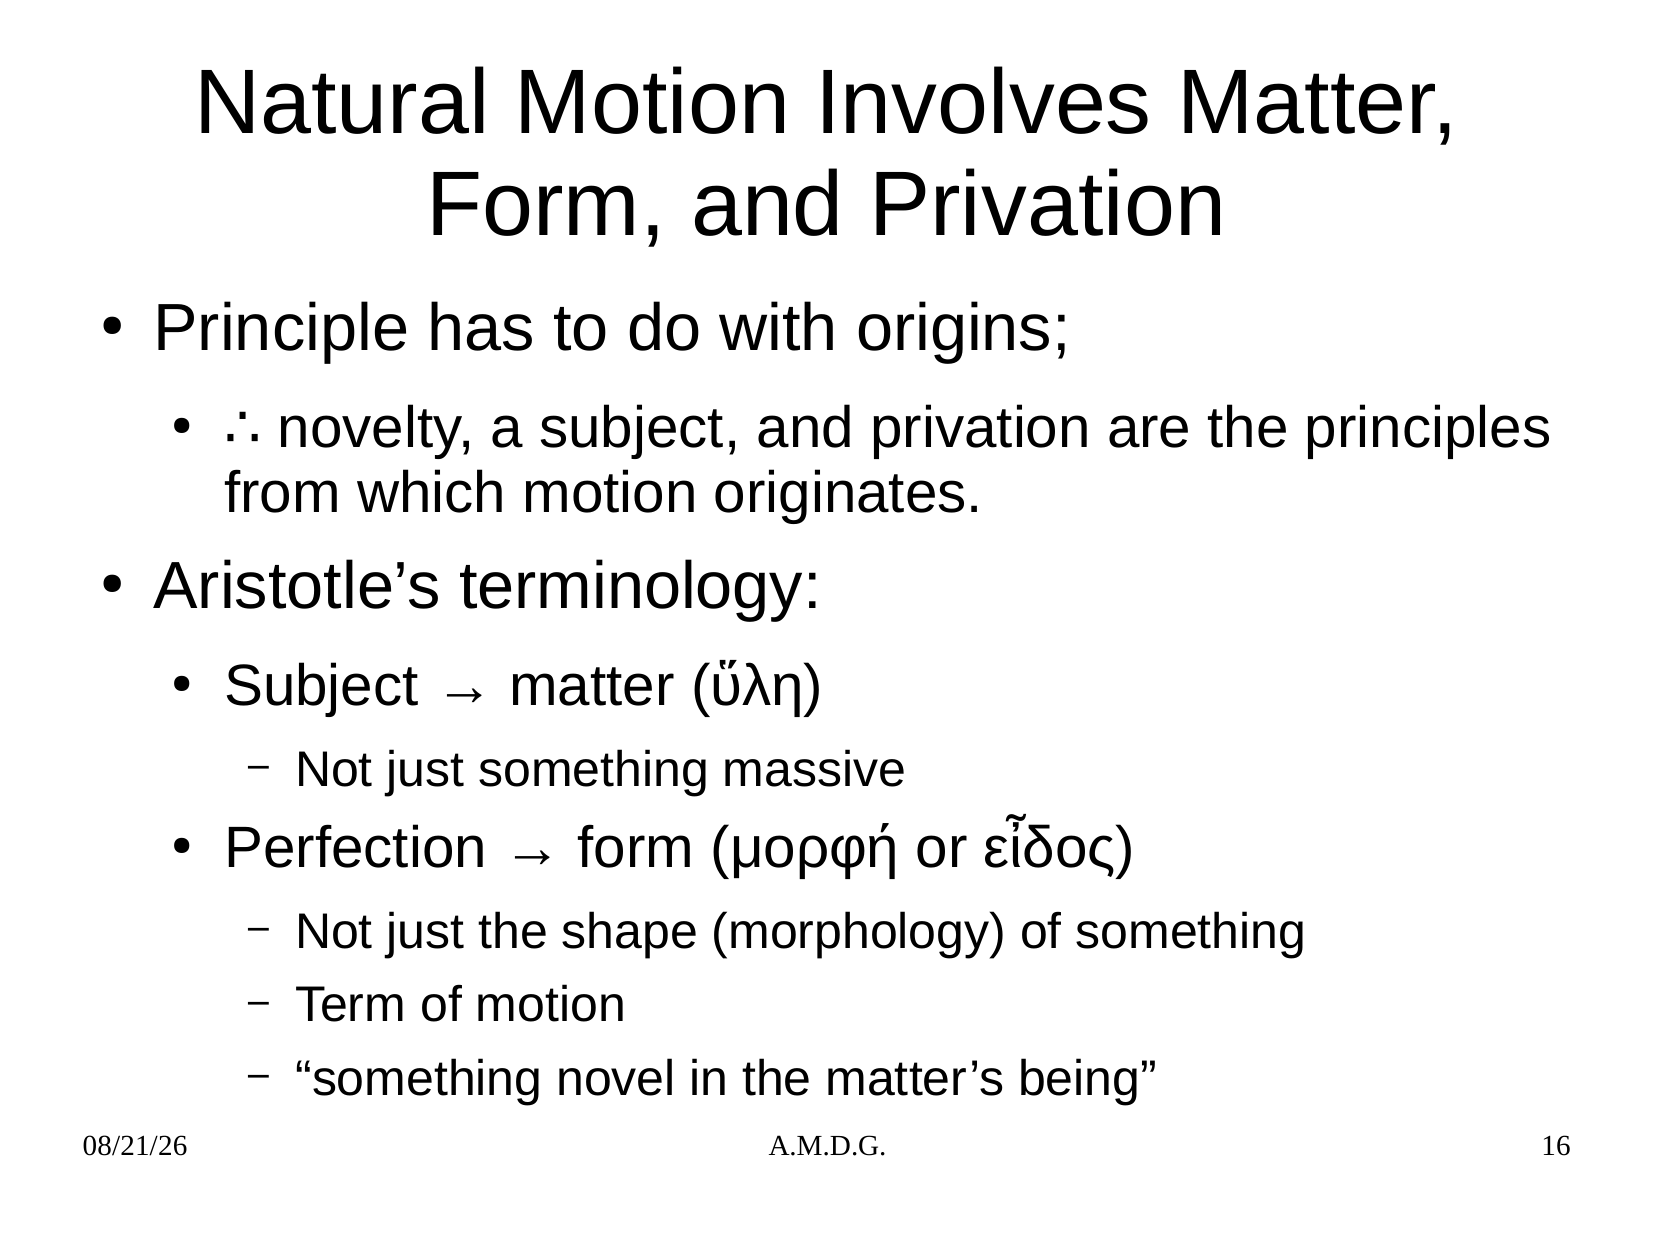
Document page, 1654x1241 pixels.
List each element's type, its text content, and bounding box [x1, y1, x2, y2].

list Principle has to do with origins; ∴ novelty, a subject, and privation are the principles from which motion originates. Aristotle’s terminology: Subject → matter (ὕλη) Not just something massive Perfection → form (μορφή or εἶδος) Not just the shape (morphology) of something Term of motion “something novel in the matter’s being” [82, 290, 1571, 1109]
title Natural Motion Involves Matter, Form, and Privation [82, 49, 1571, 257]
